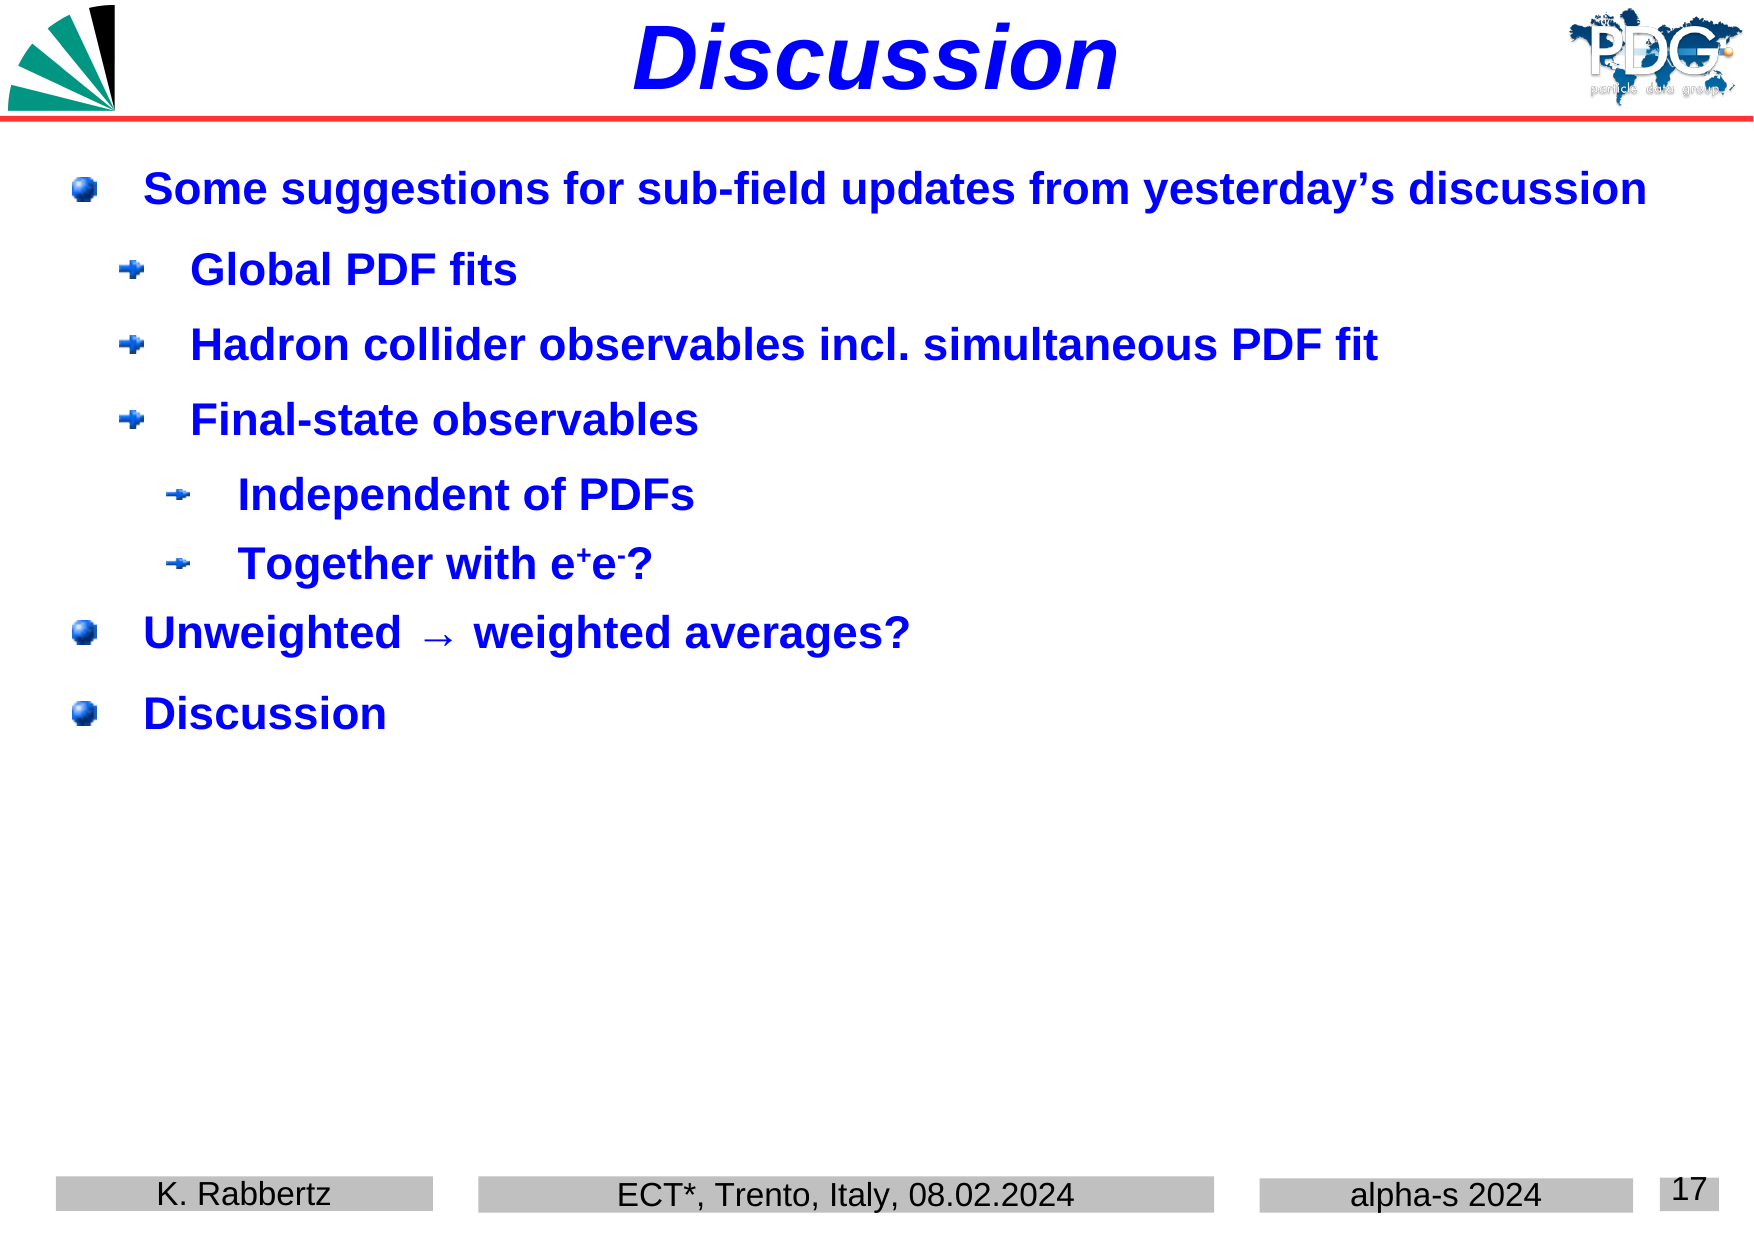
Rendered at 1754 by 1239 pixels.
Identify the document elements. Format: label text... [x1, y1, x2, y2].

list Some suggestions for sub-field updates from yesterday’s discussion Global PDF fits Hadron collider observables incl. simultaneous PDF fit Final-state observables Independent of PDFs Together with e+e-? Unweighted → weighted averages? Discussion [60, 163, 1716, 1146]
title Discussion [124, 0, 1630, 116]
picture [8, 5, 115, 112]
picture [1630, 6, 1746, 108]
